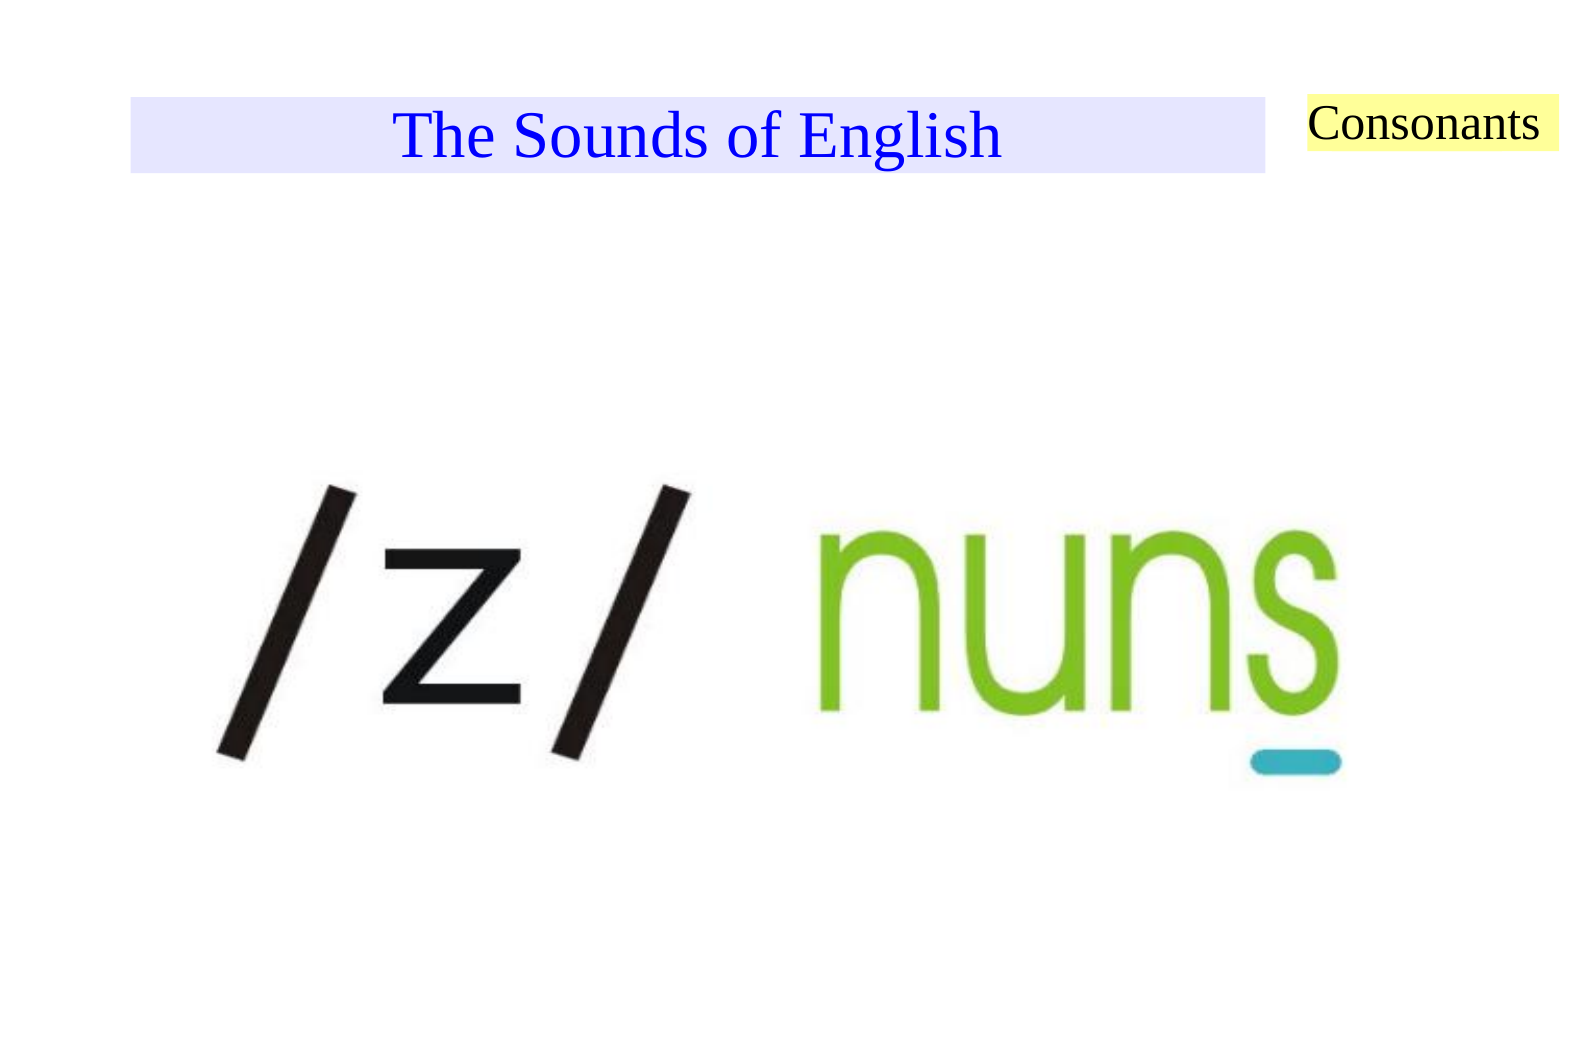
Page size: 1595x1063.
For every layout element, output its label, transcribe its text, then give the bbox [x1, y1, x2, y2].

text_box The Sounds of English [130, 97, 1266, 174]
picture [146, 215, 1480, 1025]
text_box Consonants [1307, 94, 1560, 152]
